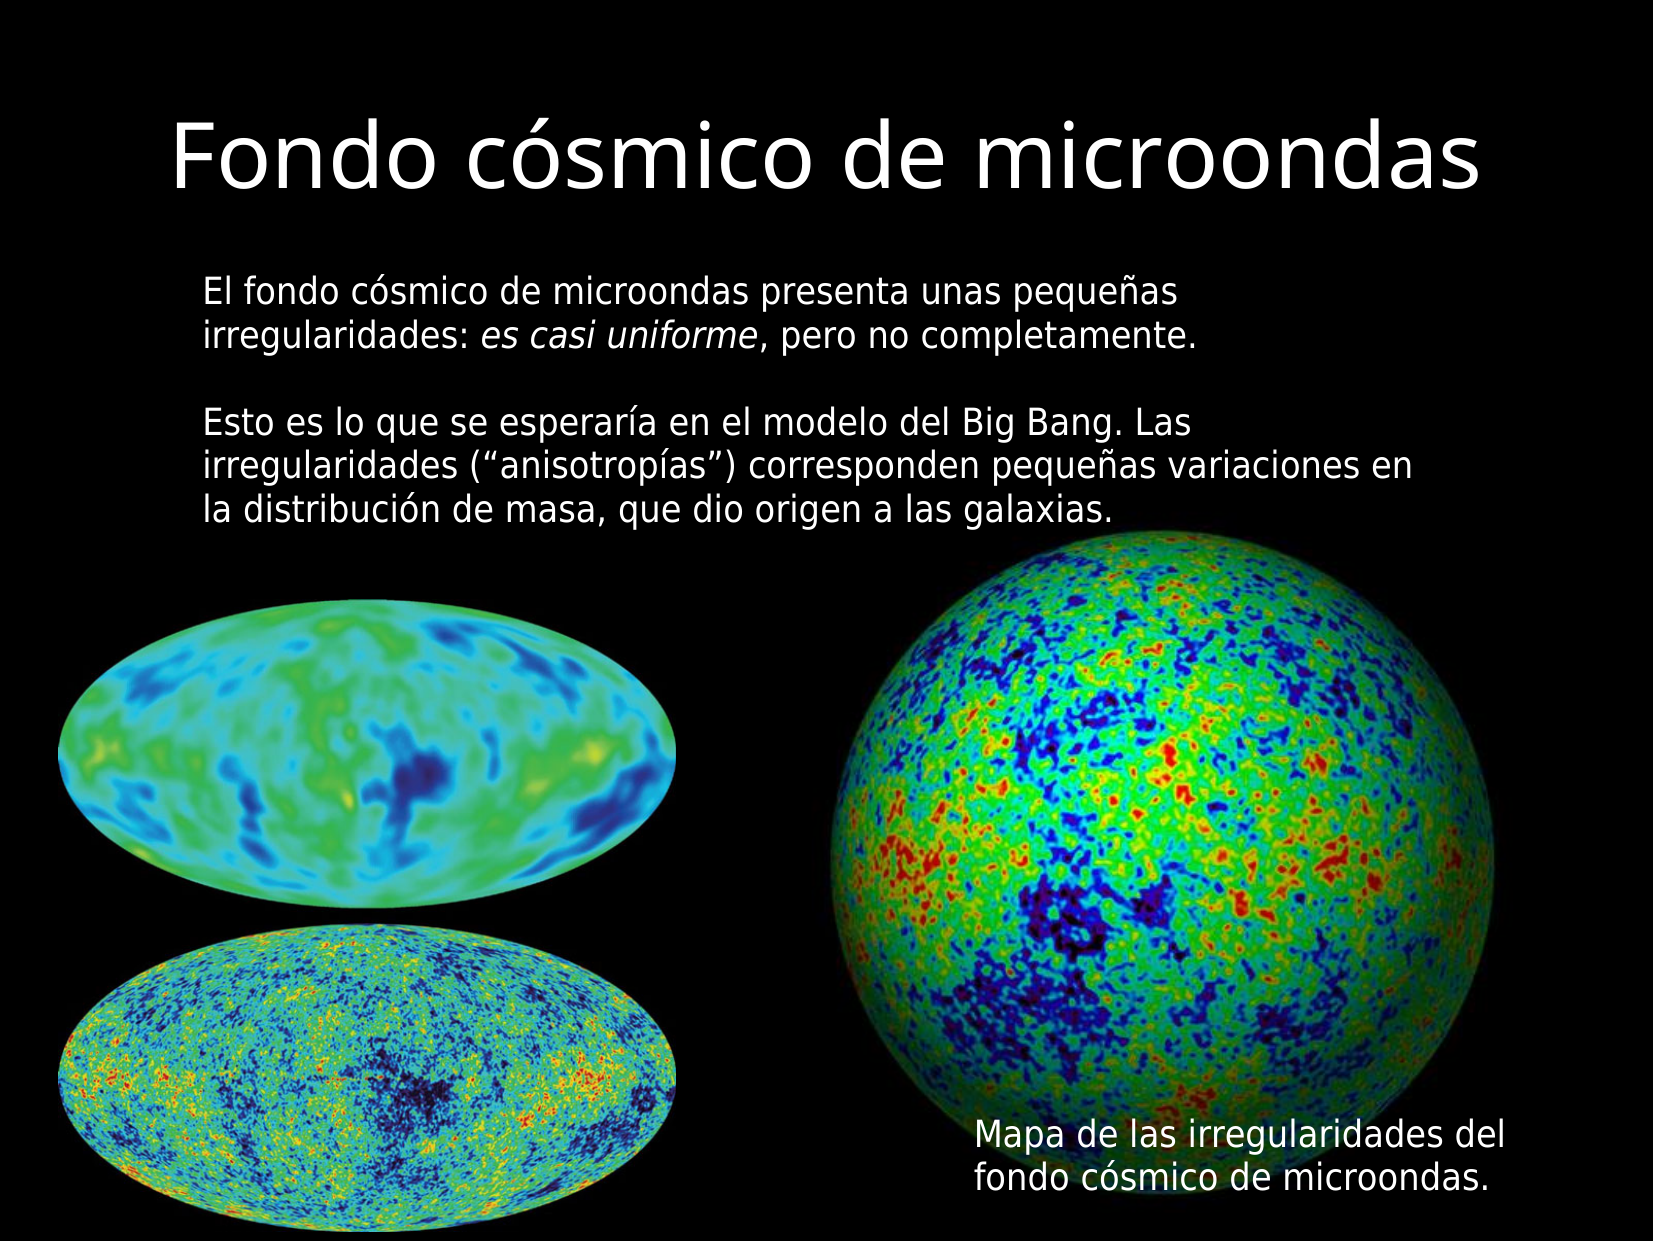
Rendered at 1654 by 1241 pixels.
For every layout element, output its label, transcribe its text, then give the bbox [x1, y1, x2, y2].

picture [787, 487, 1538, 1238]
text_box El fondo cósmico de microondas presenta unas pequeñas irregularidades: es casi uniforme, pero no completamente. Esto es lo que se esperaría en el modelo del Big Bang. Las irregularidades (“anisotropías”) corresponden pequeñas variaciones en la distribución de masa, que dio origen a las galaxias. [187, 262, 1463, 601]
title Fondo cósmico de microondas [82, 56, 1571, 250]
text_box Mapa de las irregularidades del fondo cósmico de microondas. [959, 1105, 1597, 1218]
picture [58, 599, 676, 1232]
